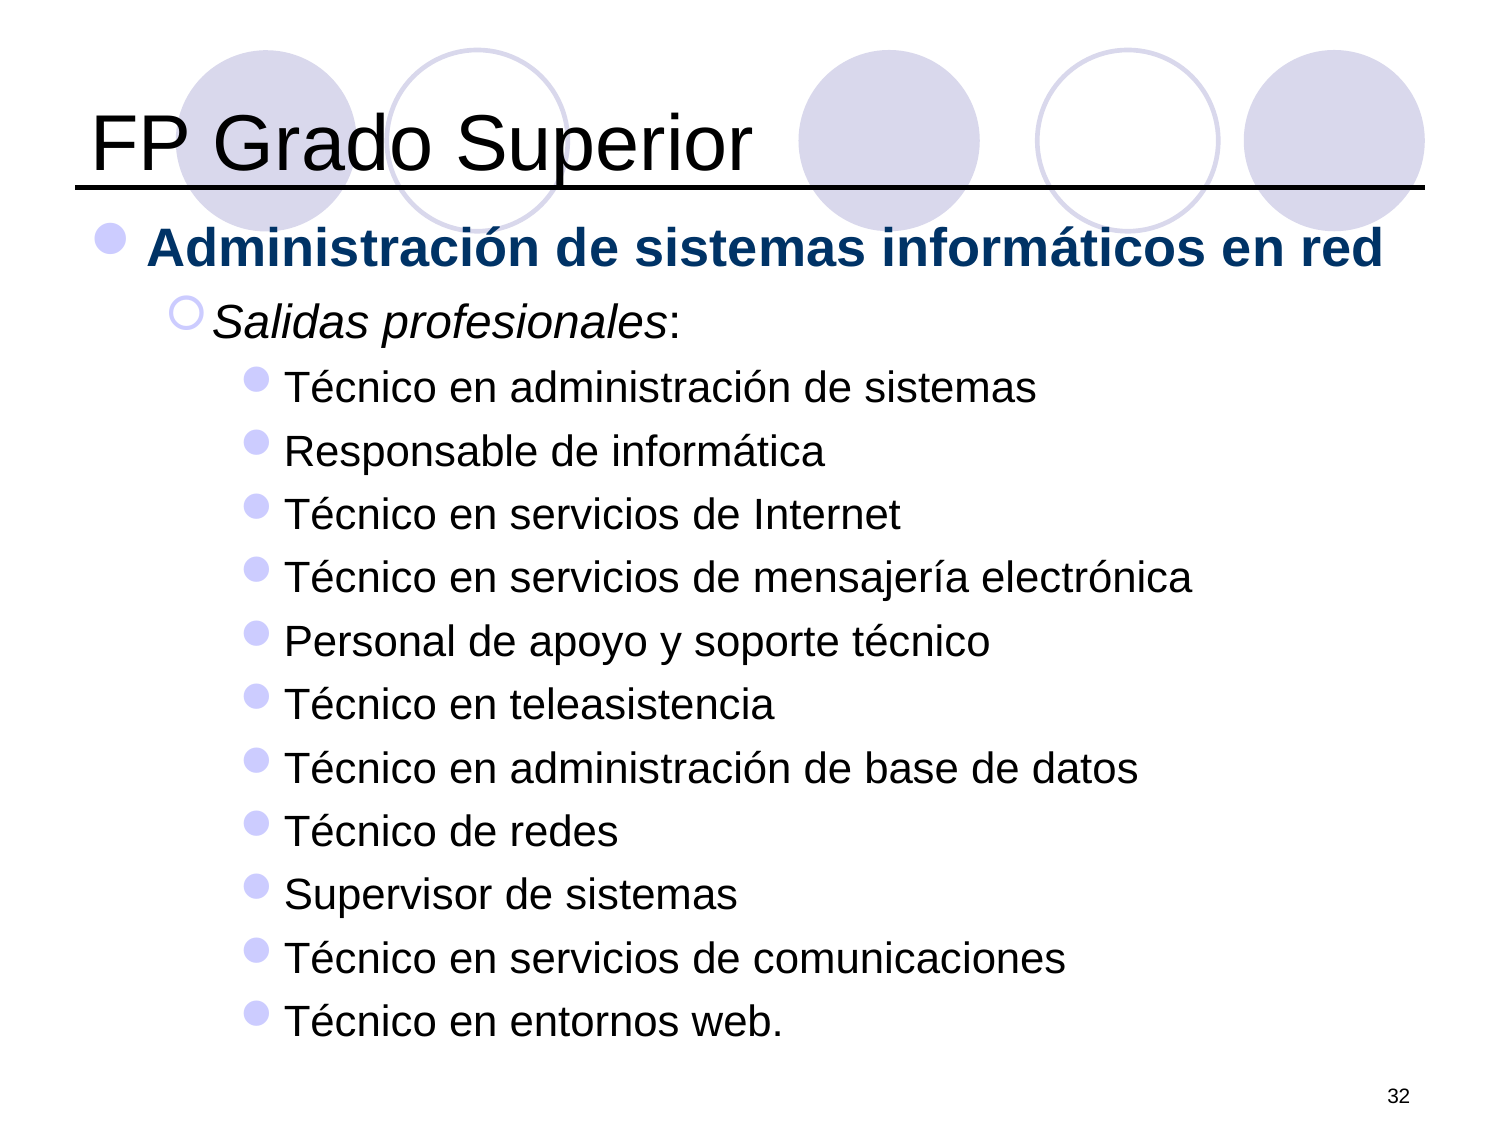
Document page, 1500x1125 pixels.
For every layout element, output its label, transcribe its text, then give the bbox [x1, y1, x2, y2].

title FP Grado Superior [75, 45, 1426, 212]
list Administración de sistemas informáticos en red Salidas profesionales: Técnico en administración de sistemas Responsable de informática Técnico en servicios de Internet Técnico en servicios de mensajería electrónica Personal de apoyo y soporte técnico Técnico en teleasistencia Técnico en administración de base de datos Técnico de redes Supervisor de sistemas Técnico en servicios de comunicaciones Técnico en entornos web. [75, 212, 1426, 1117]
